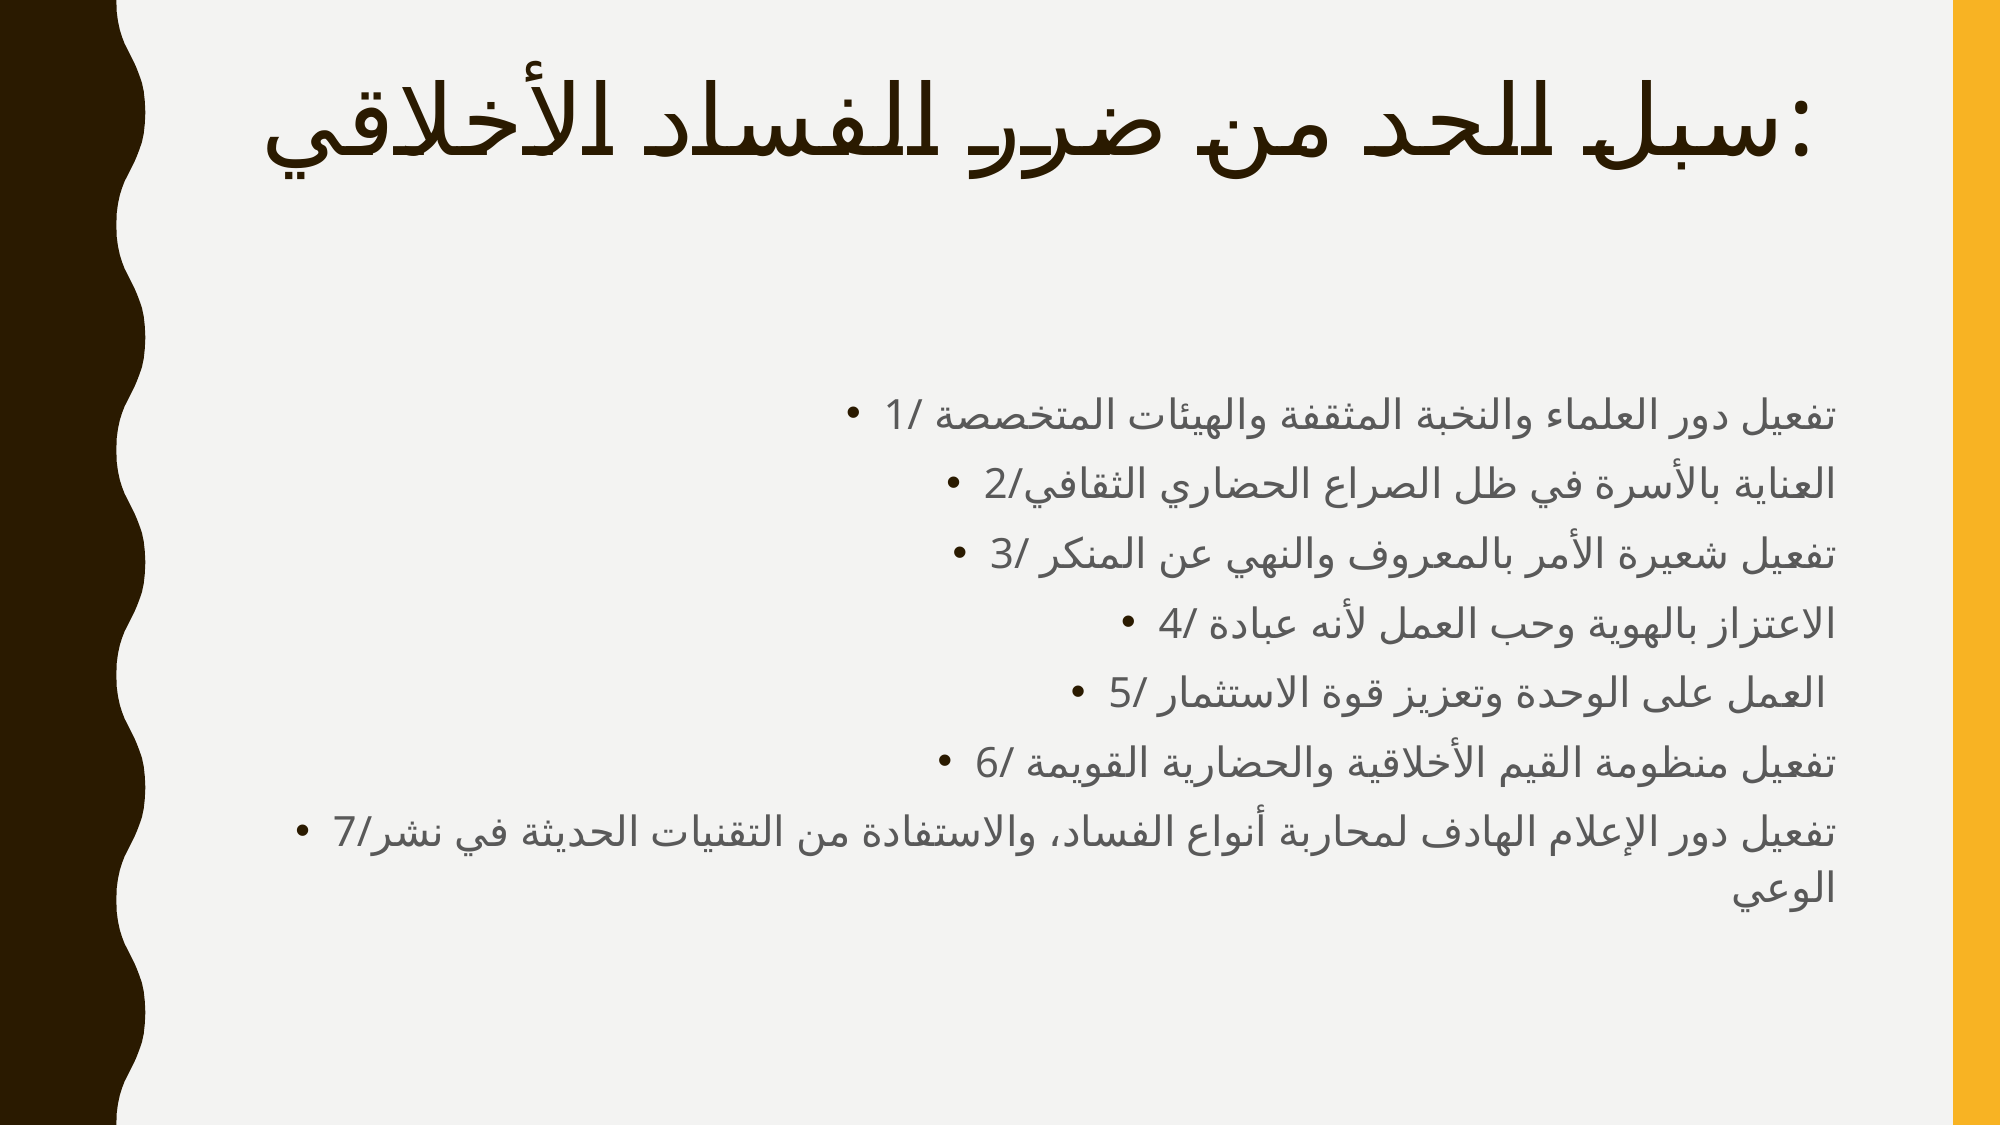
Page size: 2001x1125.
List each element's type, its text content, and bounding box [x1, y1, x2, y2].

list 1/ تفعيل دور العلماء والنخبة المثقفة والهيئات المتخصصة 2/العناية بالأسرة في ظل الصراع الحضاري الثقافي 3/ تفعيل شعيرة الأمر بالمعروف والنهي عن المنكر 4/ الاعتزاز بالهوية وحب العمل لأنه عبادة 5/ العمل على الوحدة وتعزيز قوة الاستثمار 6/ تفعيل منظومة القيم الأخلاقية والحضارية القويمة 7/تفعيل دور الإعلام الهادف لمحاربة أنواع الفساد، والاستفادة من التقنيات الحديثة في نشر الوعي [205, 375, 1876, 965]
title سبل الحد من ضرر الفساد الأخلاقي: [205, 62, 1876, 308]
